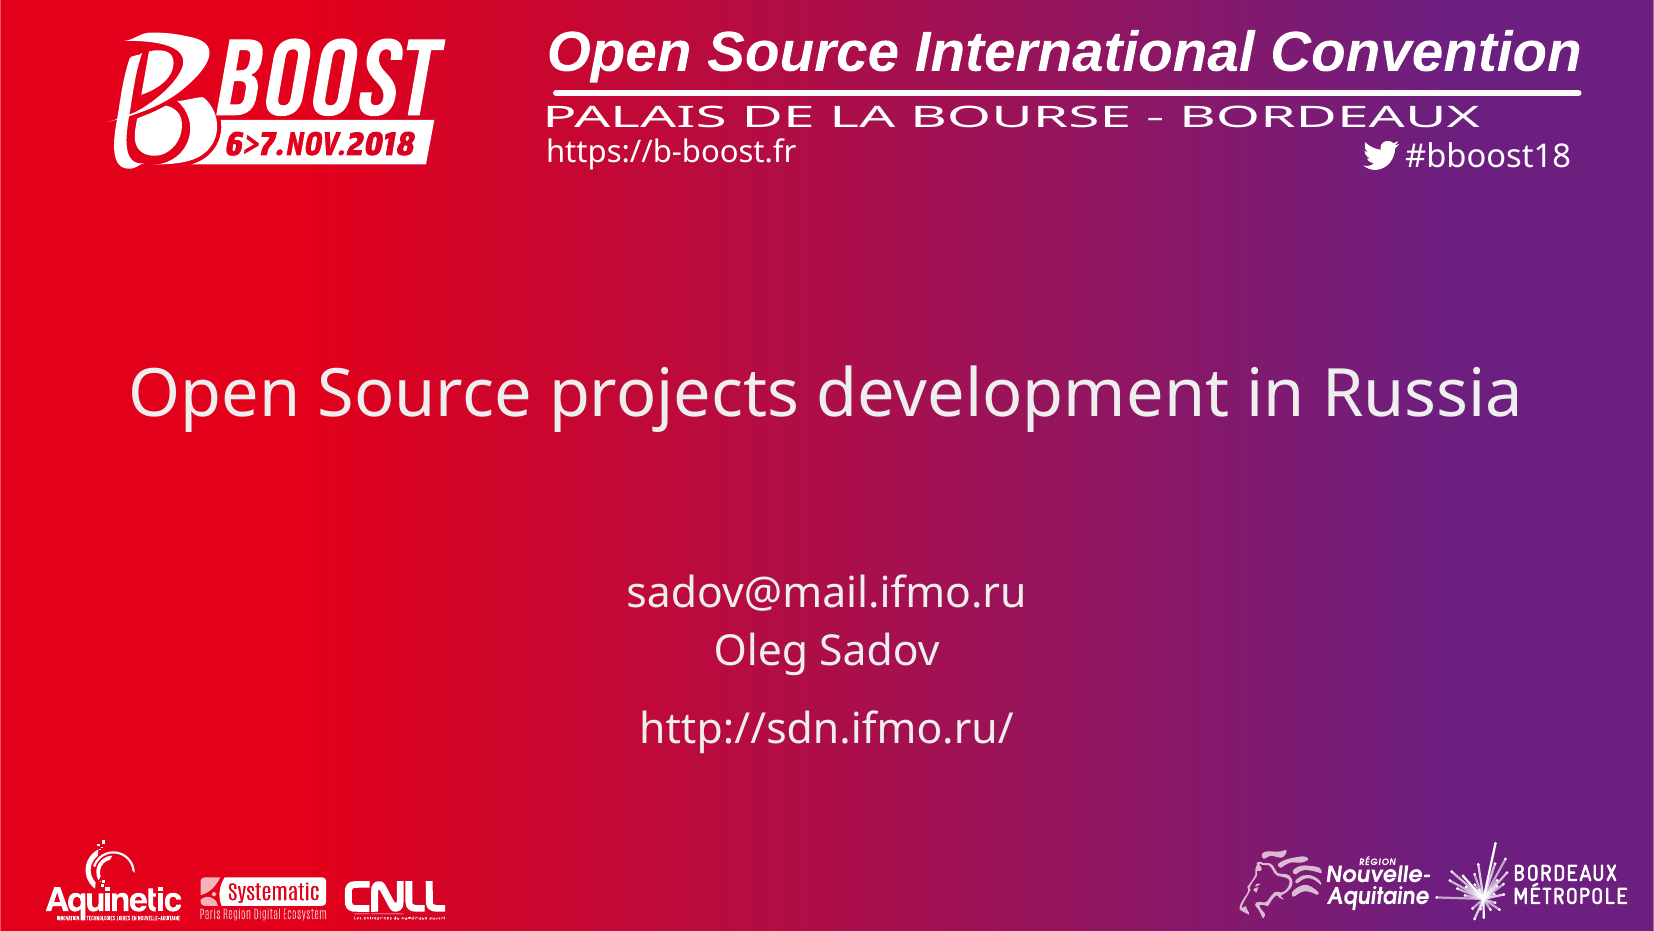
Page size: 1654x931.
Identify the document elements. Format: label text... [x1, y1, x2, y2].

list sadov@mail.ifmo.ru Oleg Sadov http://sdn.ifmo.ru/ [82, 484, 1571, 756]
title Open Source projects development in Russia [82, 312, 1571, 469]
